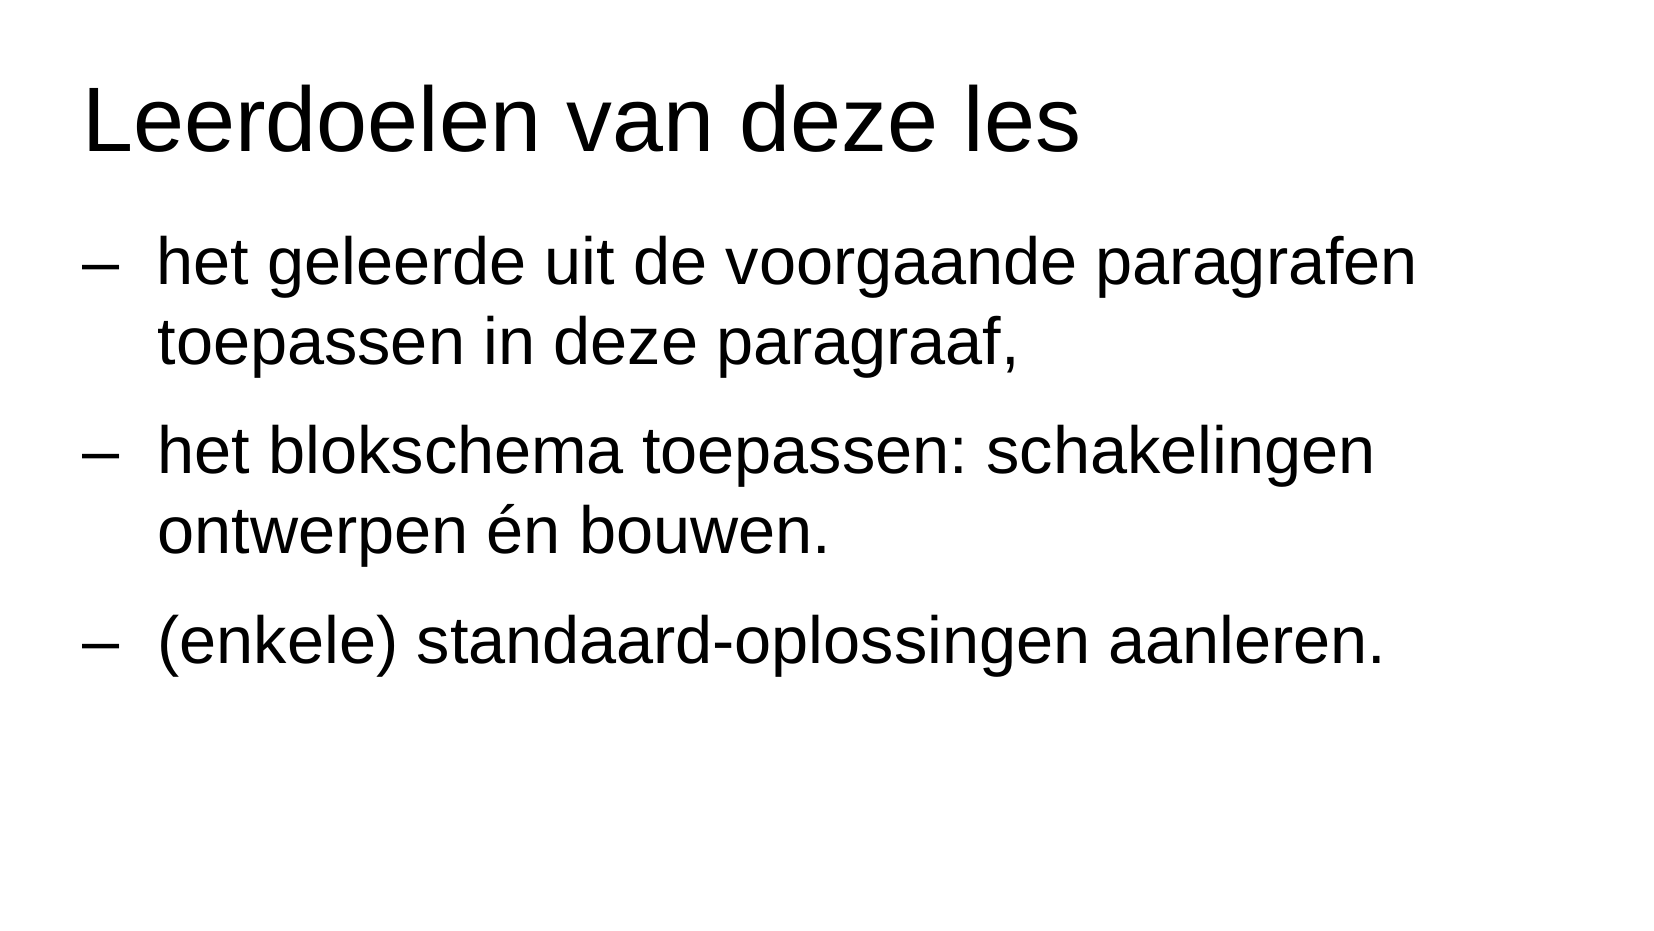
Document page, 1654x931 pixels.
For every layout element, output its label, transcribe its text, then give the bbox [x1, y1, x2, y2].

list – het geleerde uit de voorgaande paragrafen toepassen in deze paragraaf, – het blokschema toepassen: schakelingen ontwerpen én bouwen. – (enkele) standaard-oplossingen aanleren. [82, 217, 1571, 758]
title Leerdoelen van deze les [82, 37, 1571, 193]
